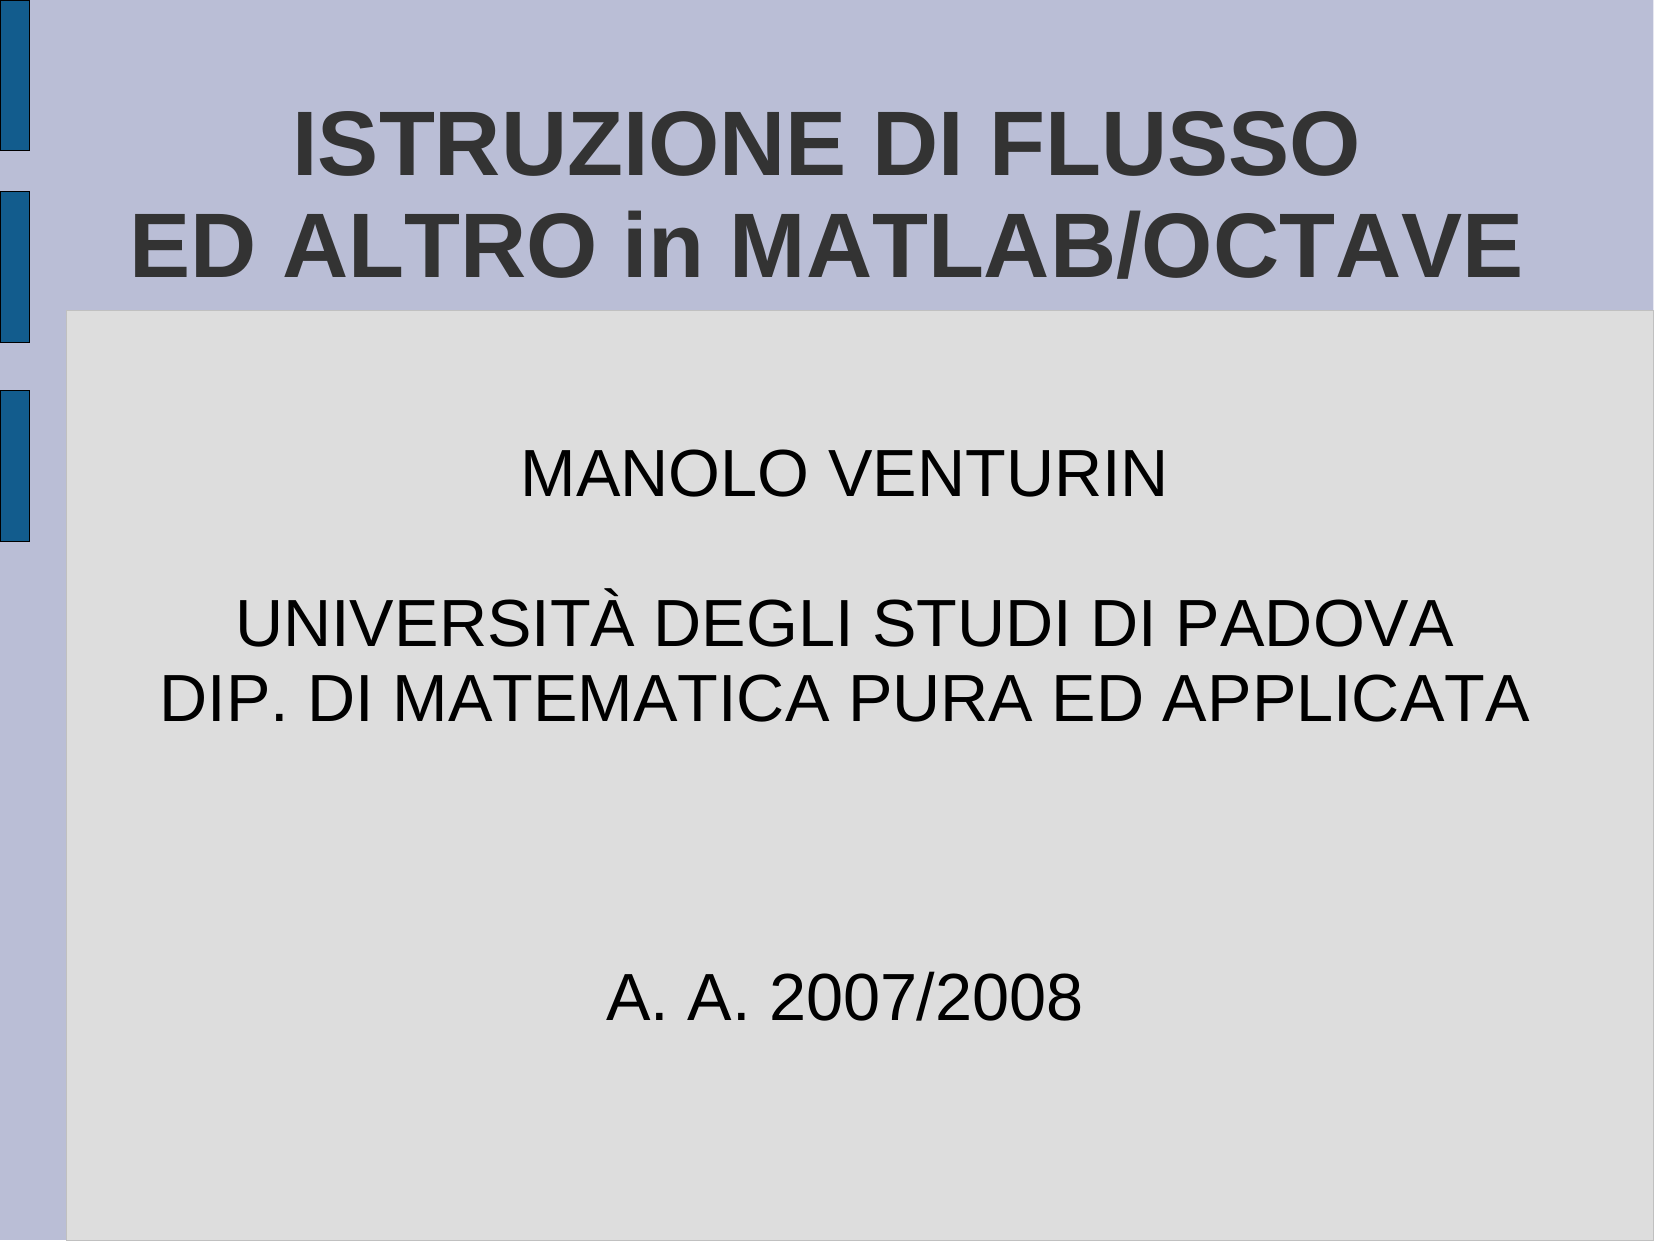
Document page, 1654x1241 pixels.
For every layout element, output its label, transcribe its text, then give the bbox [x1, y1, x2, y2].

title ISTRUZIONE DI FLUSSO ED ALTRO in MATLAB/OCTAVE [121, 92, 1534, 298]
subtitle MANOLO VENTURIN UNIVERSITÀ DEGLI STUDI DI PADOVA DIP. DI MATEMATICA PURA ED APPLICATA A. A. 2007/2008 [121, 352, 1534, 1119]
